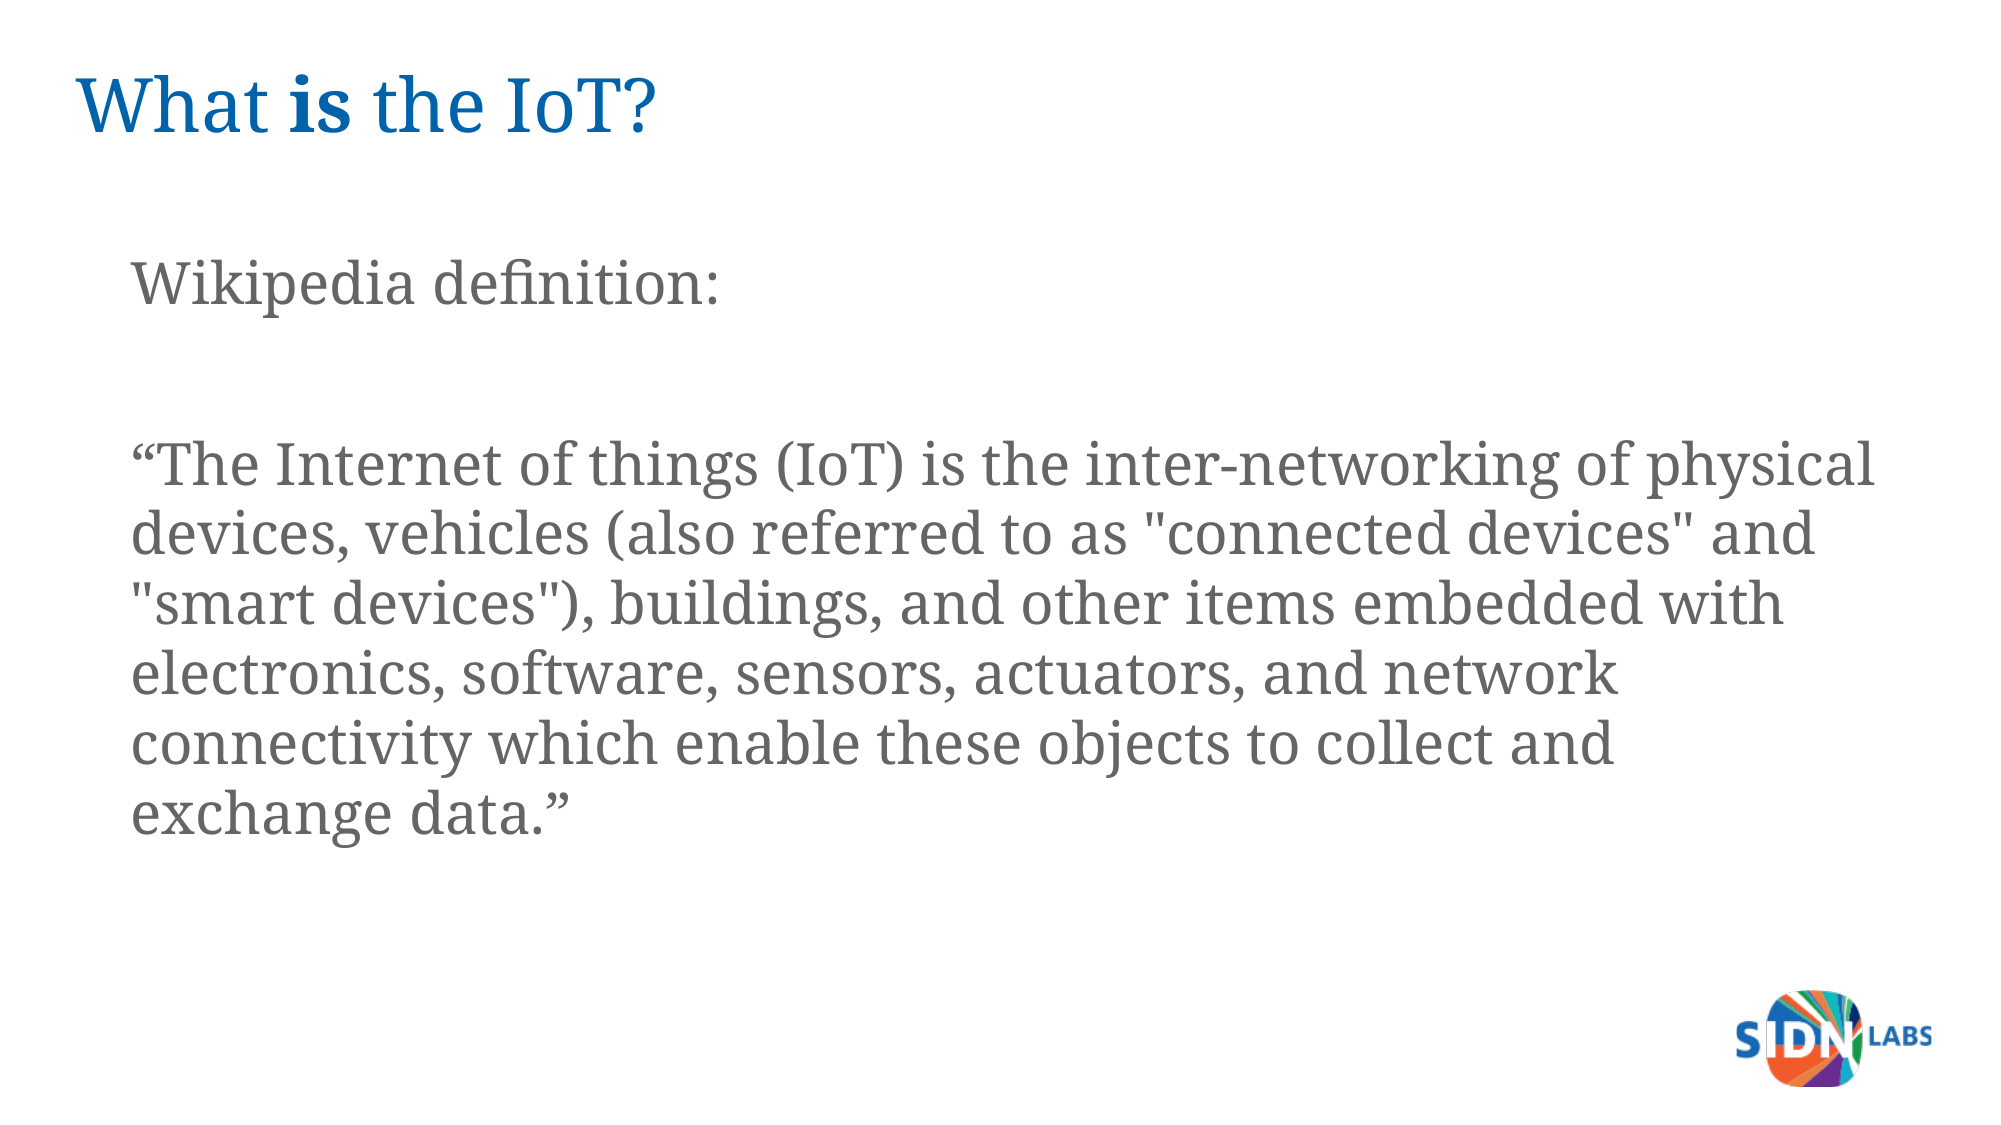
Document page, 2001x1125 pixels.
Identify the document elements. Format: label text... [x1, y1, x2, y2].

text_box What is the IoT? [75, 61, 1925, 144]
text_box Wikipedia definition: “The Internet of things (IoT) is the inter-networking of physical devices, vehicles (also referred to as "connected devices" and "smart devices"), buildings, and other items embedded with electronics, software, sensors, actuators, and network connectivity which enable these objects to collect and exchange data.” [55, 143, 1905, 912]
